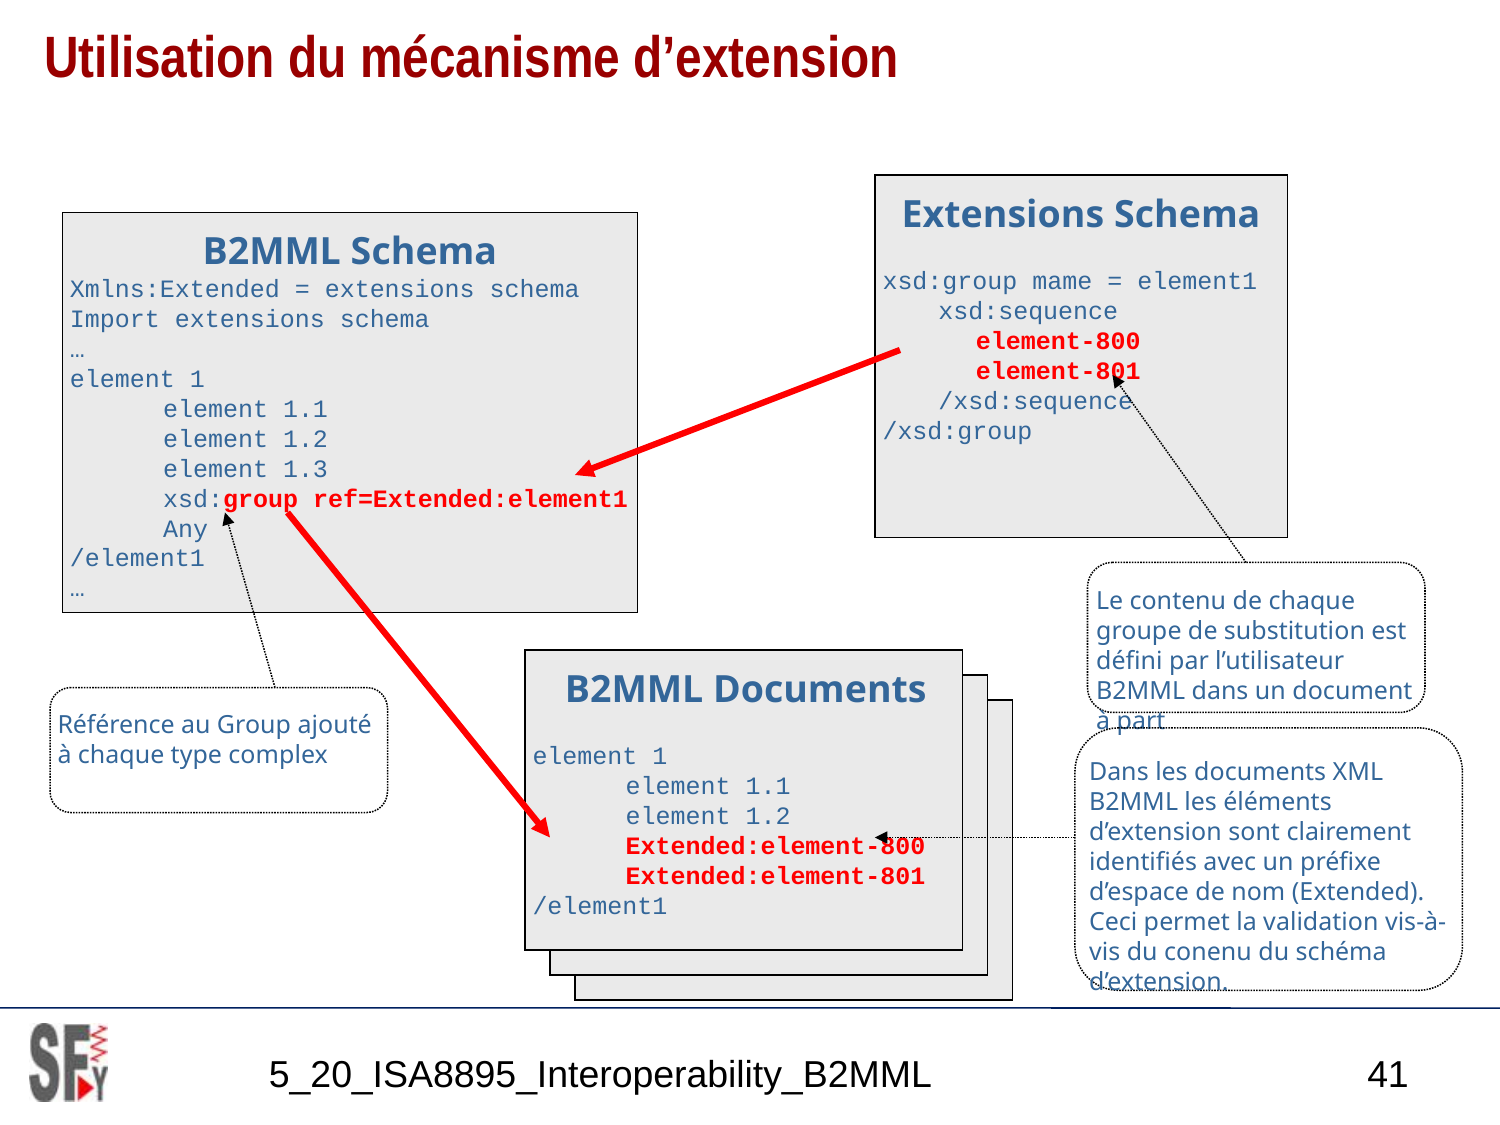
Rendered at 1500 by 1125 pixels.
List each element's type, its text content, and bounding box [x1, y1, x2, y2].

text_box B2MML Documents element 1 element 1.1 element 1.2 Extended:element-800 Extended:element-801 /element1 [524, 649, 963, 950]
title Utilisation du mécanisme d’extension [29, 12, 1471, 138]
text_box B2MML Schema Xmlns:Extended = extensions schema Import extensions schema … element 1 element 1.1 element 1.2 element 1.3 xsd:group ref=Extended:element1 Any /element1 … [62, 212, 638, 613]
text_box Le contenu de chaque groupe de substitution est défini par l’utilisateur B2MML dans un document à part [1087, 562, 1426, 713]
text_box [549, 674, 988, 975]
footer 5_20_ISA8895_Interoperability_B2MML [253, 1034, 1336, 1103]
text_box Dans les documents XML B2MML les éléments d’extension sont clairement identifiés avec un préfixe d’espace de nom (Extended). Ceci permet la validation vis-à-vis du conenu du schéma d’extension. [1074, 727, 1463, 991]
text_box B2MML Documents element 1 element 1.1 element 1.2 Extended:element-800 Extended:element-801 /element1 [574, 699, 1013, 1000]
slide_number <numéro> [1352, 1034, 1490, 1103]
text_box Extensions Schema xsd:group mame = element1 xsd:sequence element-800 element-801 /xsd:sequence /xsd:group [875, 174, 1288, 538]
text_box Référence au Group ajouté à chaque type complex [50, 687, 388, 813]
picture [29, 1023, 108, 1102]
